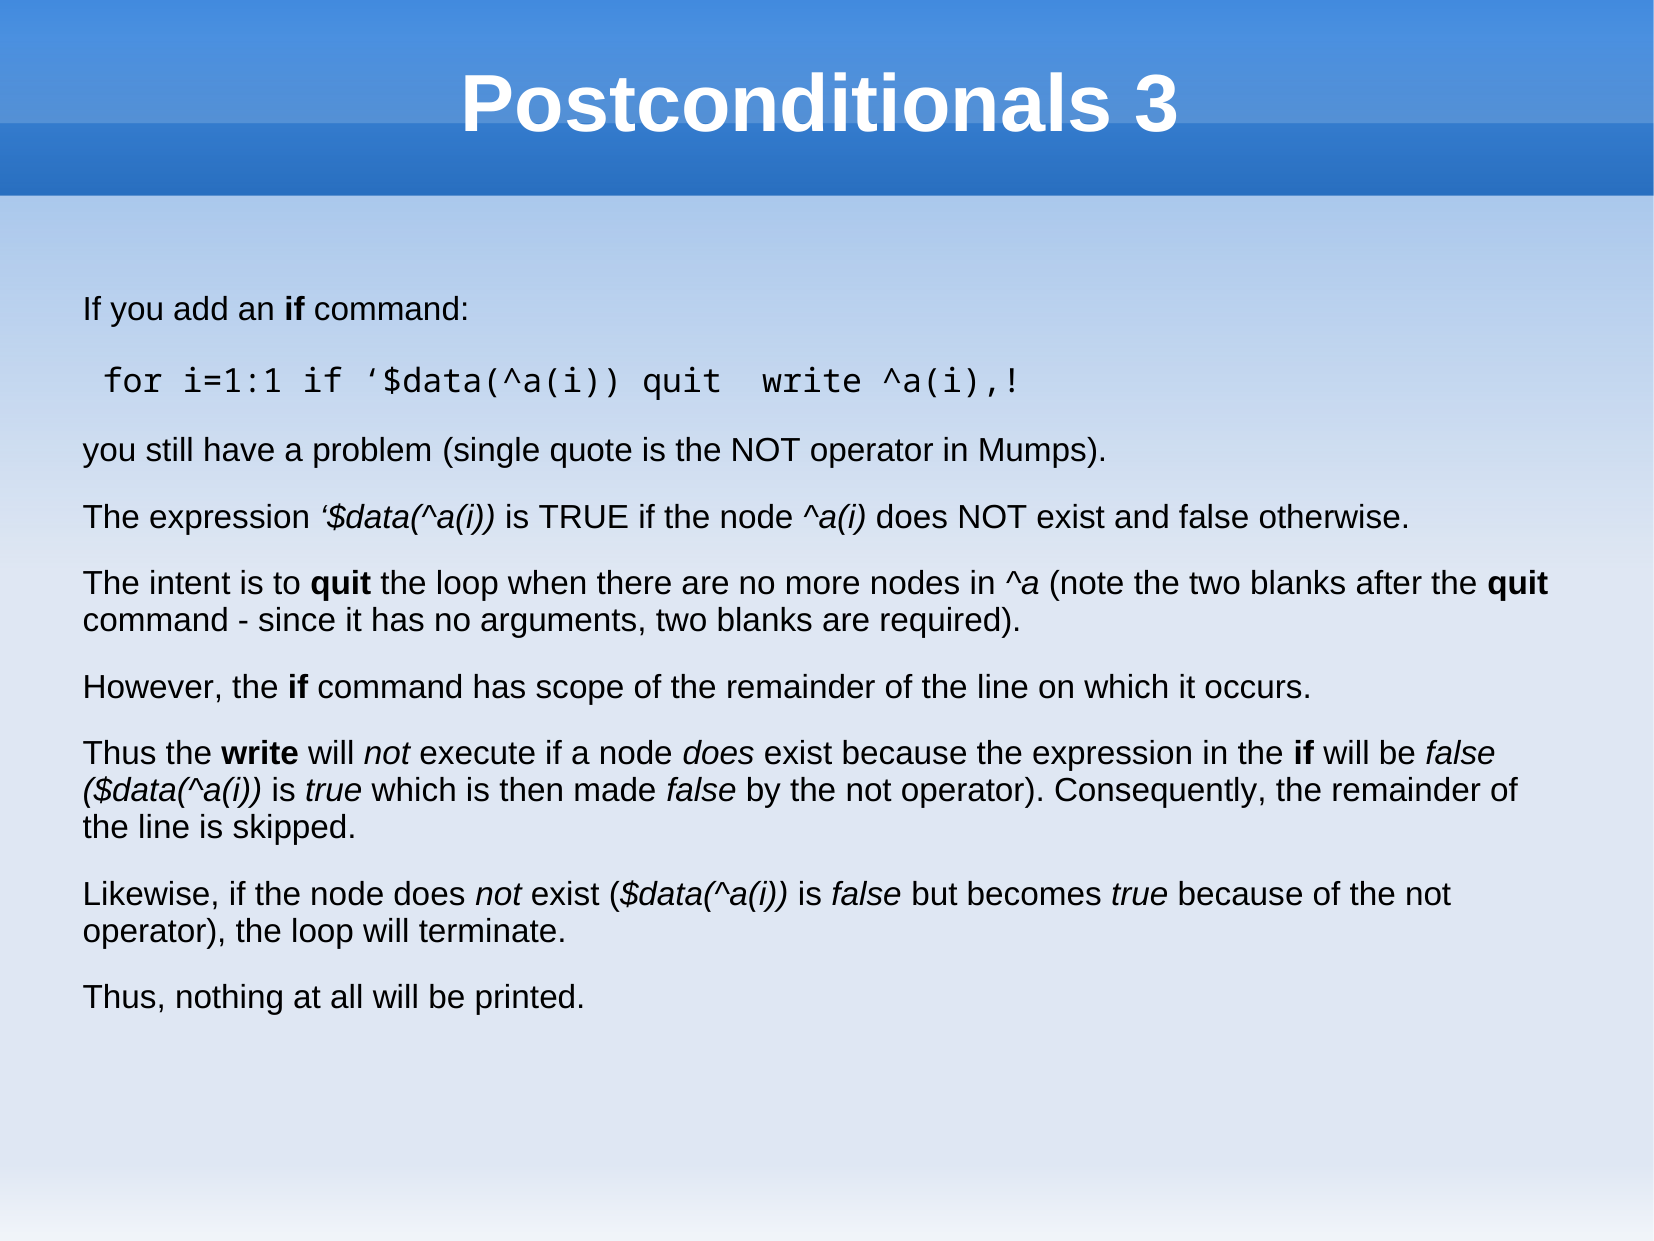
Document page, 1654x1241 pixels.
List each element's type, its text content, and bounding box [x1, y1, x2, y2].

title Postconditionals 3 [76, 0, 1565, 208]
picture [0, 0, 1654, 1241]
list If you add an if command: for i=1:1 if ‘$data(^a(i)) quit write ^a(i),! you still have a problem (single quote is the NOT operator in Mumps). The expression ‘$data(^a(i)) is TRUE if the node ^a(i) does NOT exist and false otherwise. The intent is to quit the loop when there are no more nodes in ^a (note the two blanks after the quit command - since it has no arguments, two blanks are required). However, the if command has scope of the remainder of the line on which it occurs. Thus the write will not execute if a node does exist because the expression in the if will be false ($data(^a(i)) is true which is then made false by the not operator). Consequently, the remainder of the line is skipped. Likewise, if the node does not exist ($data(^a(i)) is false but becomes true because of the not operator), the loop will terminate. Thus, nothing at all will be printed. [82, 290, 1571, 1213]
